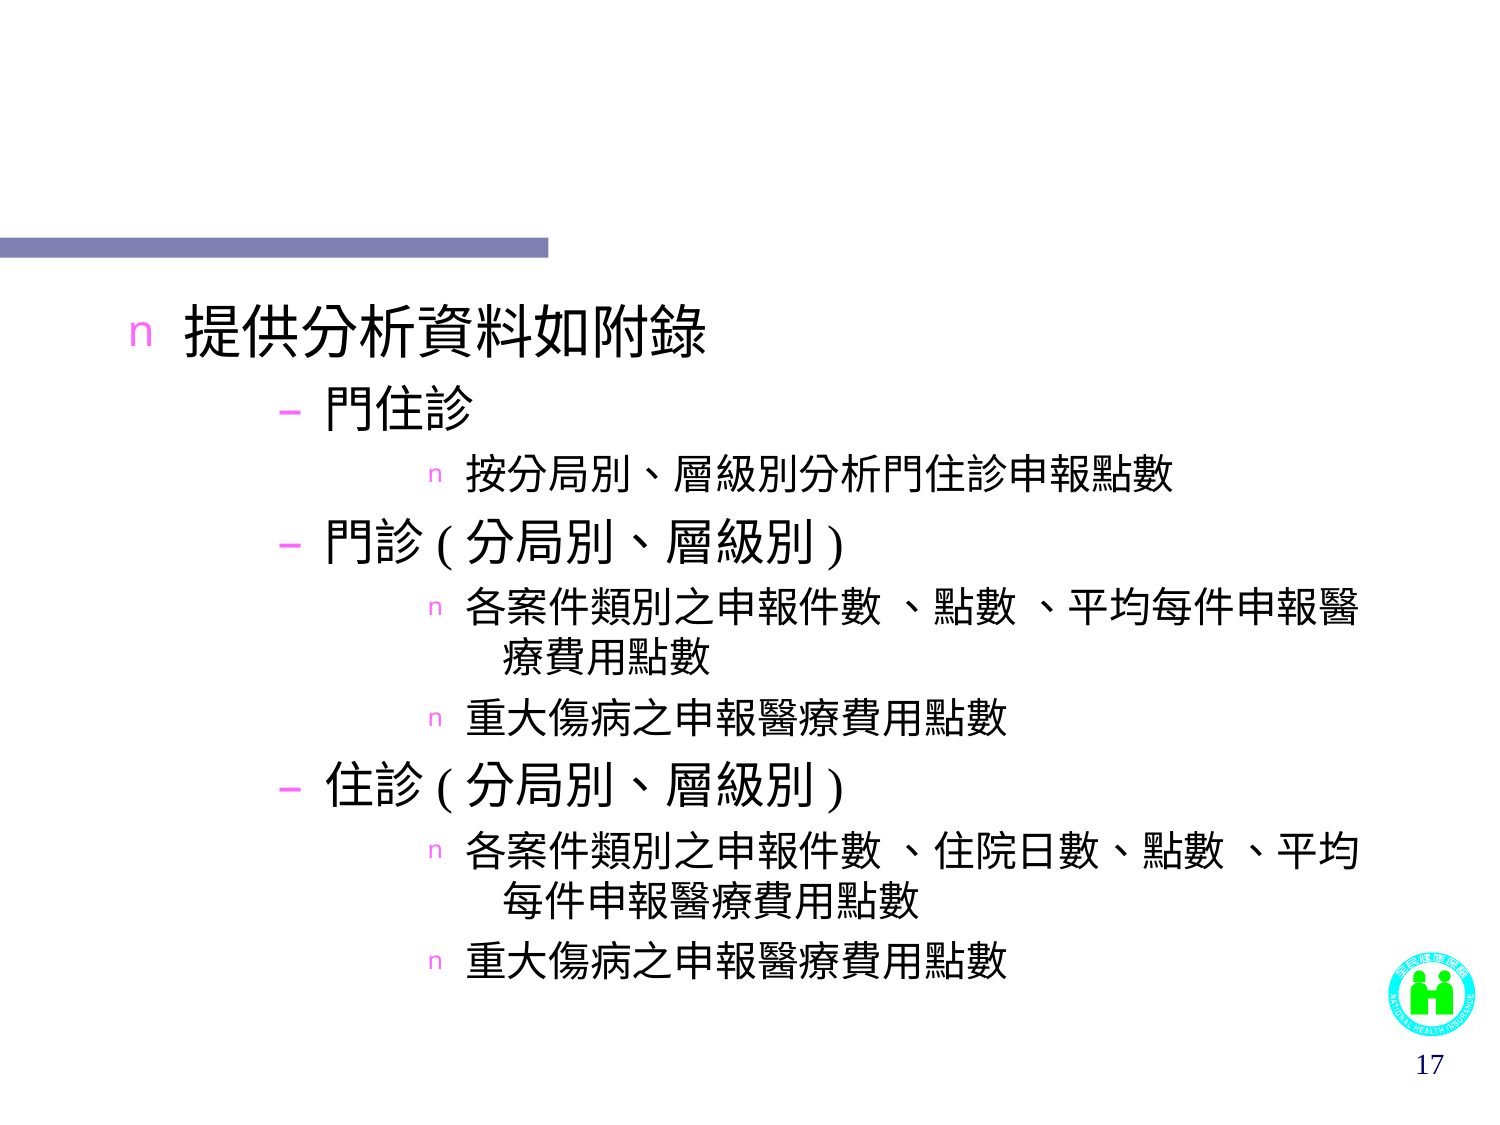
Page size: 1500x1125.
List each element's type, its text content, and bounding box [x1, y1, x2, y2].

list 提供分析資料如附錄 門住診 按分局別、層級別分析門住診申報點數 門診(分局別、層級別) 各案件類別之申報件數 、點數 、平均每件申報醫療費用點數 重大傷病之申報醫療費用點數 住診(分局別、層級別) 各案件類別之申報件數 、住院日數、點數 、平均每件申報醫療費用點數 重大傷病之申報醫療費用點數 [112, 287, 1388, 1025]
text_box [1400, 1037, 1476, 1125]
